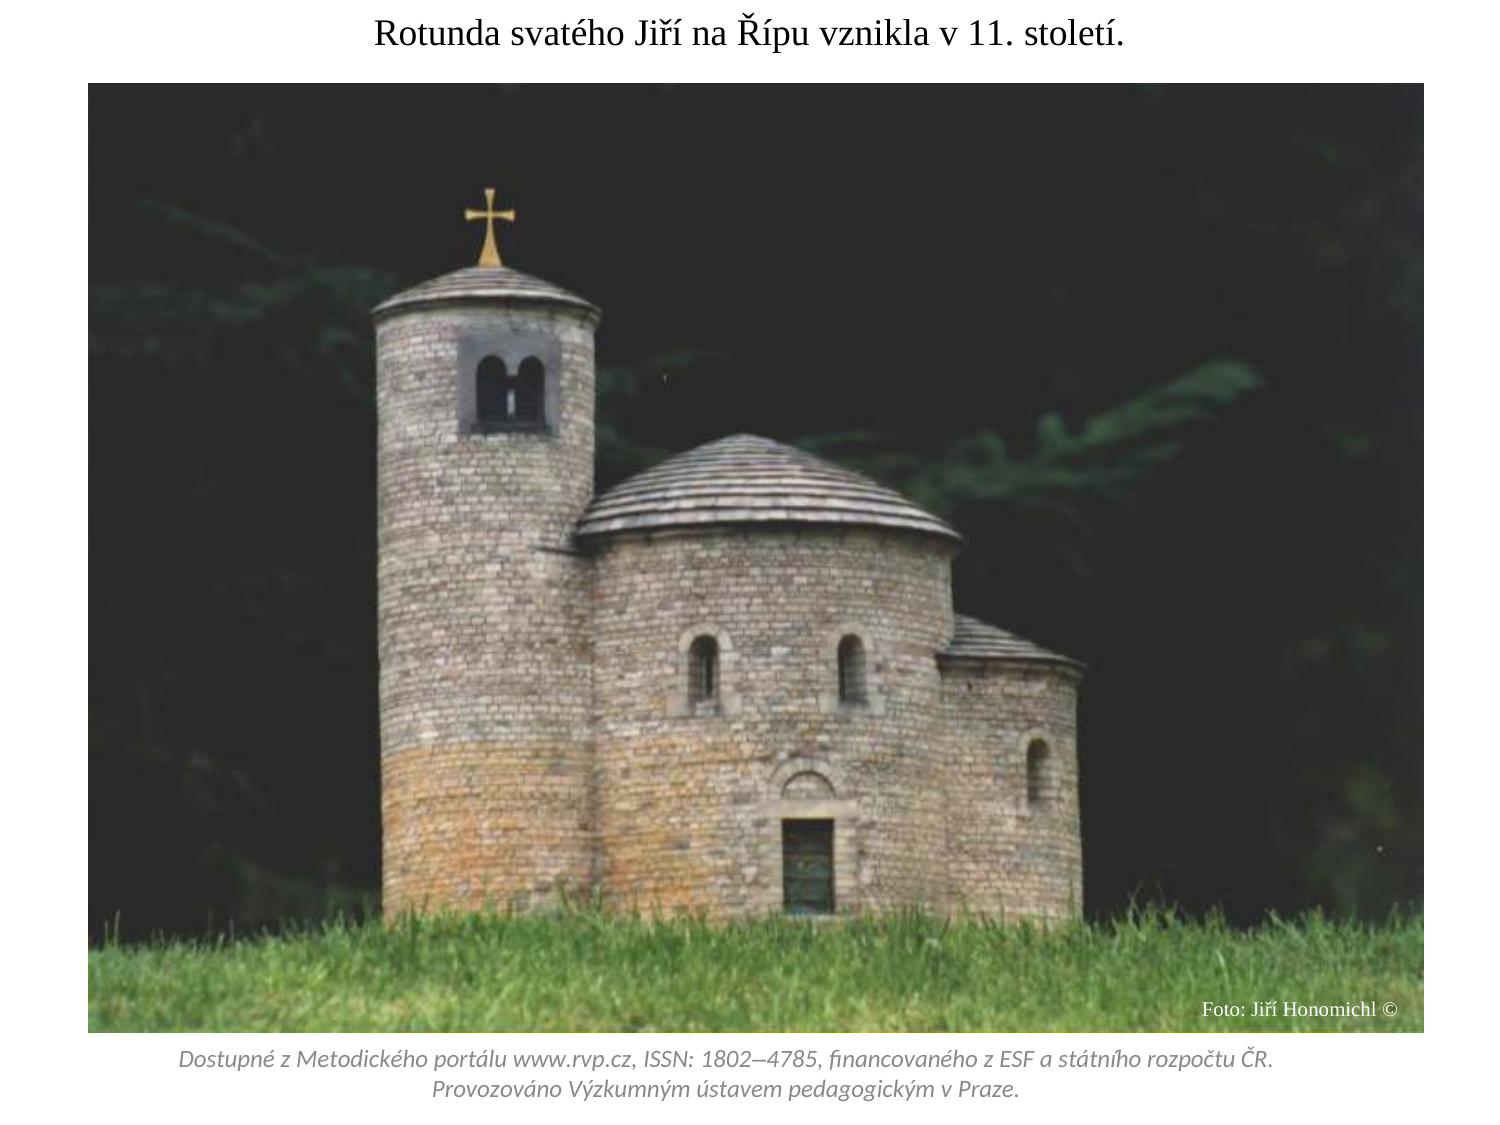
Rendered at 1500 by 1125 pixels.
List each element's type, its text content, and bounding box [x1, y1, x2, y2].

text_box Dostupné z Metodického portálu www.rvp.cz, ISSN: 1802–4785, financovaného z ESF a státního rozpočtu ČR. Provozováno Výzkumným ústavem pedagogickým v Praze. [105, 1042, 1348, 1103]
text_box Rotunda svatého Jiří na Řípu vznikla v 11. století. [0, 0, 1500, 61]
text_box Foto: Jiří Honomichl © [1187, 987, 1419, 1029]
picture [88, 83, 1424, 1033]
